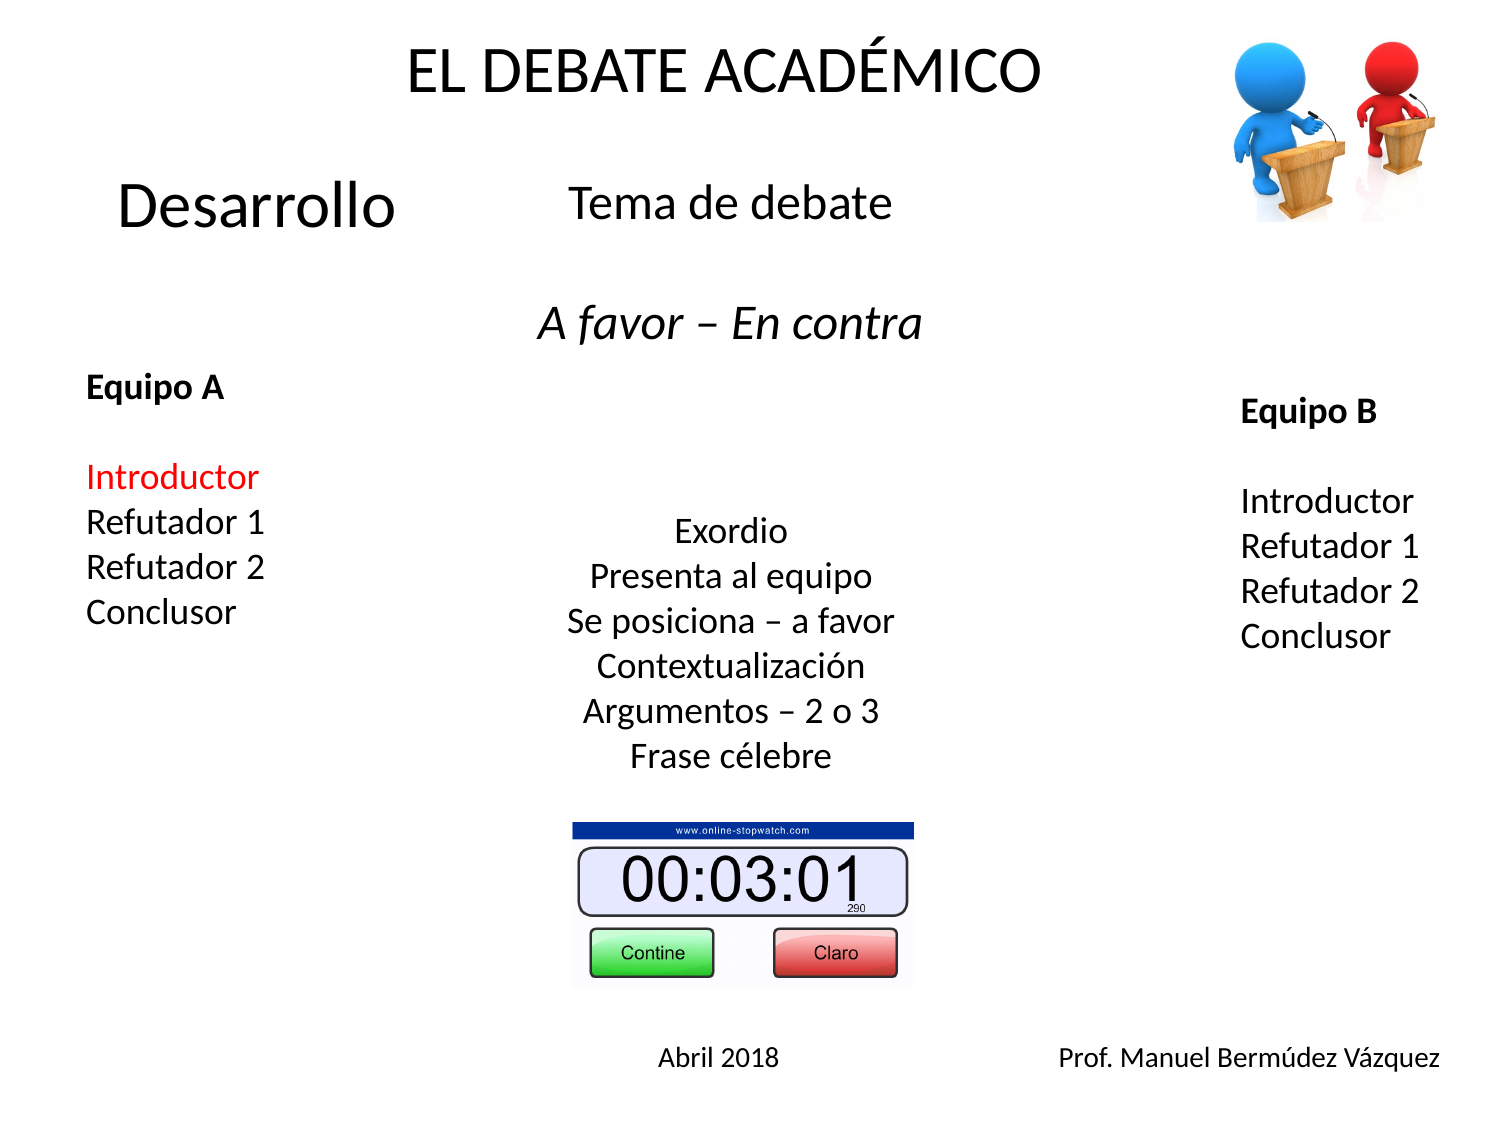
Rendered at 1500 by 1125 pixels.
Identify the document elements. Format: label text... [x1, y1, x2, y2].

picture [562, 816, 923, 989]
text_box Tema de debate A favor – En contra [516, 161, 946, 358]
text_box Exordio Presenta al equipo Se posiciona – a favor Contextualización Argumentos – 2 o 3 Frase célebre [441, 498, 1021, 784]
text_box Equipo A Introductor Refutador 1 Refutador 2 Conclusor [71, 354, 325, 640]
text_box Desarrollo [103, 152, 647, 249]
text_box Equipo B Introductor Refutador 1 Refutador 2 Conclusor [1225, 378, 1479, 665]
